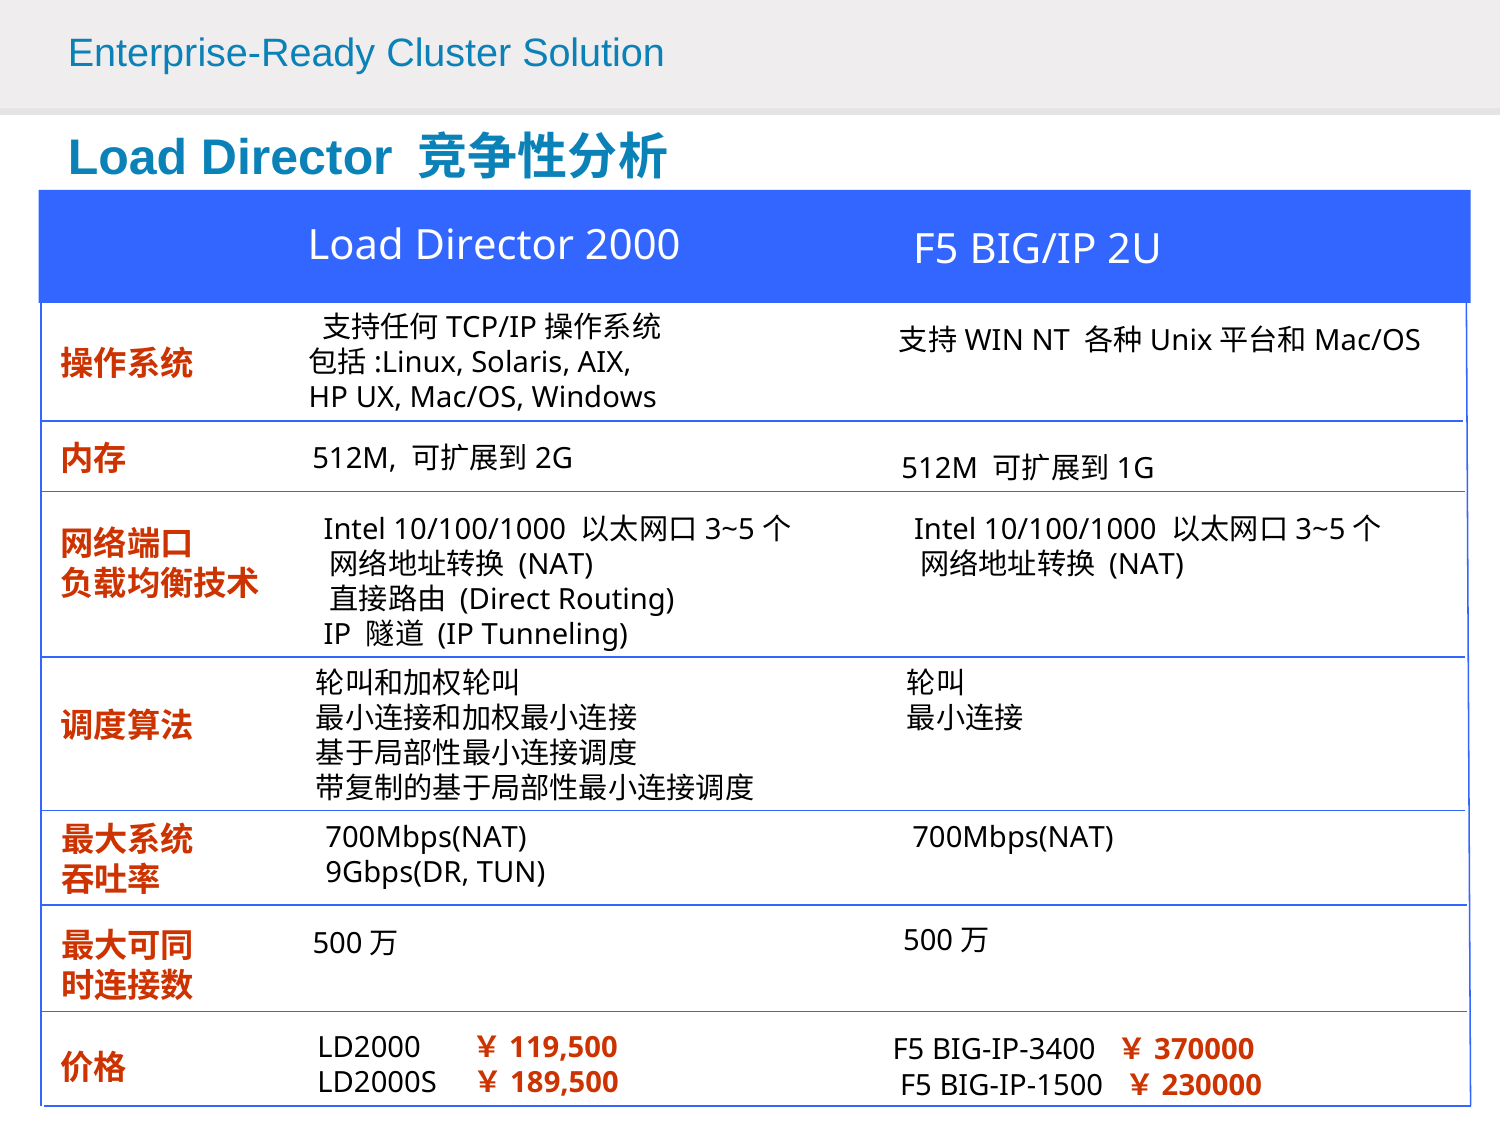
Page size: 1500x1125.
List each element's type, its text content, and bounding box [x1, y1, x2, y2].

text_box F5 BIG-IP-3400 ￥370000 F5 BIG-IP-1500 ￥230000 [877, 1023, 1270, 1109]
text_box 内存 [53, 429, 172, 485]
text_box 轮叫 最小连接 [885, 656, 1032, 742]
text_box 最大系统 吞吐率 [53, 810, 202, 906]
text_box 支持任何TCP/IP操作系统 包括:Linux, Solaris, AIX, HP UX, Mac/OS, Windows [301, 300, 669, 421]
text_box 500万 [888, 913, 998, 965]
text_box Load Director 2000 [300, 210, 689, 276]
text_box 轮叫和加权轮叫 最小连接和加权最小连接 基于局部性最小连接调度 带复制的基于局部性最小连接调度 [294, 656, 763, 812]
text_box [38, 189, 1471, 303]
text_box 调度算法 [53, 696, 231, 752]
text_box 512M 可扩展到1G [886, 441, 1163, 492]
text_box 网络端口 负载均衡技术 [53, 514, 302, 610]
text_box 最大可同 时连接数 [53, 916, 202, 1011]
text_box 操作系统 [53, 334, 231, 391]
text_box 支持WIN NT 各种Unix平台和Mac/OS [878, 313, 1429, 365]
text_box F5 BIG/IP 2U [905, 214, 1170, 280]
text_box Intel 10/100/1000 以太网口3~5个 网络地址转换 (NAT) [899, 502, 1390, 624]
picture [0, 0, 1500, 115]
text_box Intel 10/100/1000 以太网口3~5个 网络地址转换 (NAT) 直接路由 (Direct Routing) IP 隧道 (IP Tunneling) [308, 502, 799, 659]
text_box 512M, 可扩展到2G [297, 432, 581, 483]
text_box 价格 [53, 1038, 160, 1094]
text_box LD2000 ￥119,500 LD2000S ￥189,500 [302, 1020, 634, 1106]
text_box 500万 [297, 916, 407, 967]
text_box 700Mbps(NAT) 9Gbps(DR, TUN) [310, 810, 554, 896]
title Load Director 竞争性分析 [53, 113, 1034, 189]
text_box 700Mbps(NAT) [897, 810, 1122, 861]
